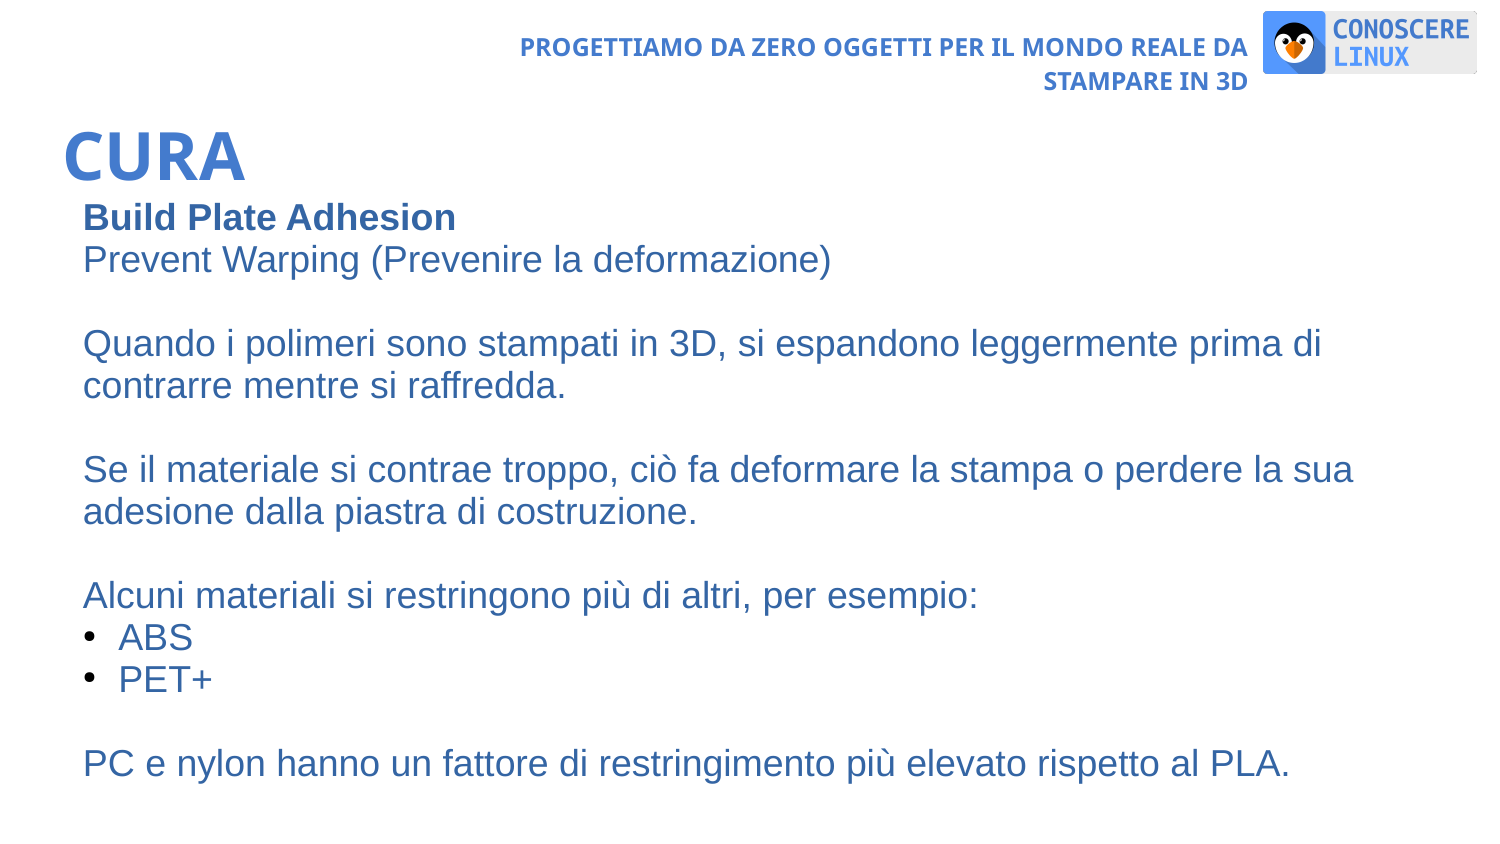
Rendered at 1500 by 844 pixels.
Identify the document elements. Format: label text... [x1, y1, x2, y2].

text_box CURA [47, 102, 1276, 189]
text_box Build Plate Adhesion Prevent Warping (Prevenire la deformazione) Quando i polimeri sono stampati in 3D, si espandono leggermente prima di contrarre mentre si raffredda. Se il materiale si contrae troppo, ciò fa deformare la stampa o perdere la sua adesione dalla piastra di costruzione. Alcuni materiali si restringono più di altri, per esempio: ABS PET+ PC e nylon hanno un fattore di restringimento più elevato rispetto al PLA. [68, 188, 1411, 792]
text_box PROGETTIAMO DA ZERO OGGETTI PER IL MONDO REALE DA STAMPARE IN 3D [437, 21, 1264, 91]
picture [1263, 11, 1477, 74]
